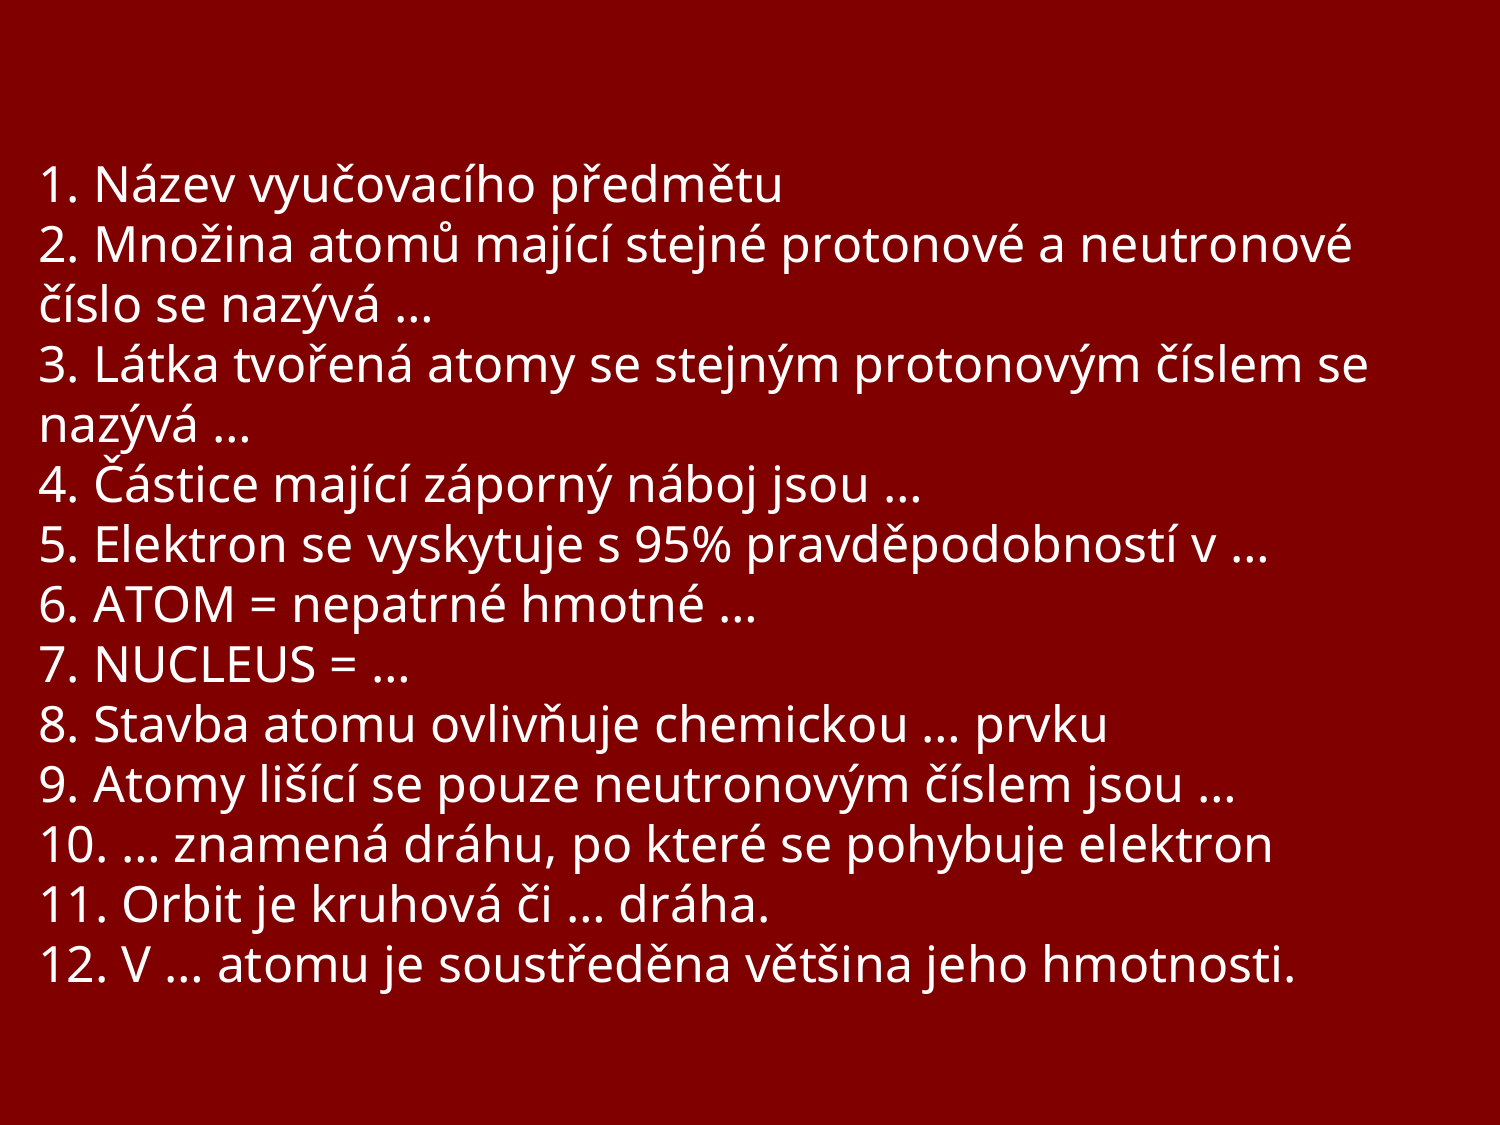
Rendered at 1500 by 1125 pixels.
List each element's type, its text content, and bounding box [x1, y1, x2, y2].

text_box 1. Název vyučovacího předmětu 2. Množina atomů mající stejné protonové a neutronové číslo se nazývá … 3. Látka tvořená atomy se stejným protonovým číslem se nazývá … 4. Částice mající záporný náboj jsou … 5. Elektron se vyskytuje s 95% pravděpodobností v … 6. ATOM = nepatrné hmotné … 7. NUCLEUS = … 8. Stavba atomu ovlivňuje chemickou … prvku 9. Atomy lišící se pouze neutronovým číslem jsou … 10. … znamená dráhu, po které se pohybuje elektron 11. Orbit je kruhová či … dráha. 12. V … atomu je soustředěna většina jeho hmotnosti. [23, 144, 1461, 1000]
